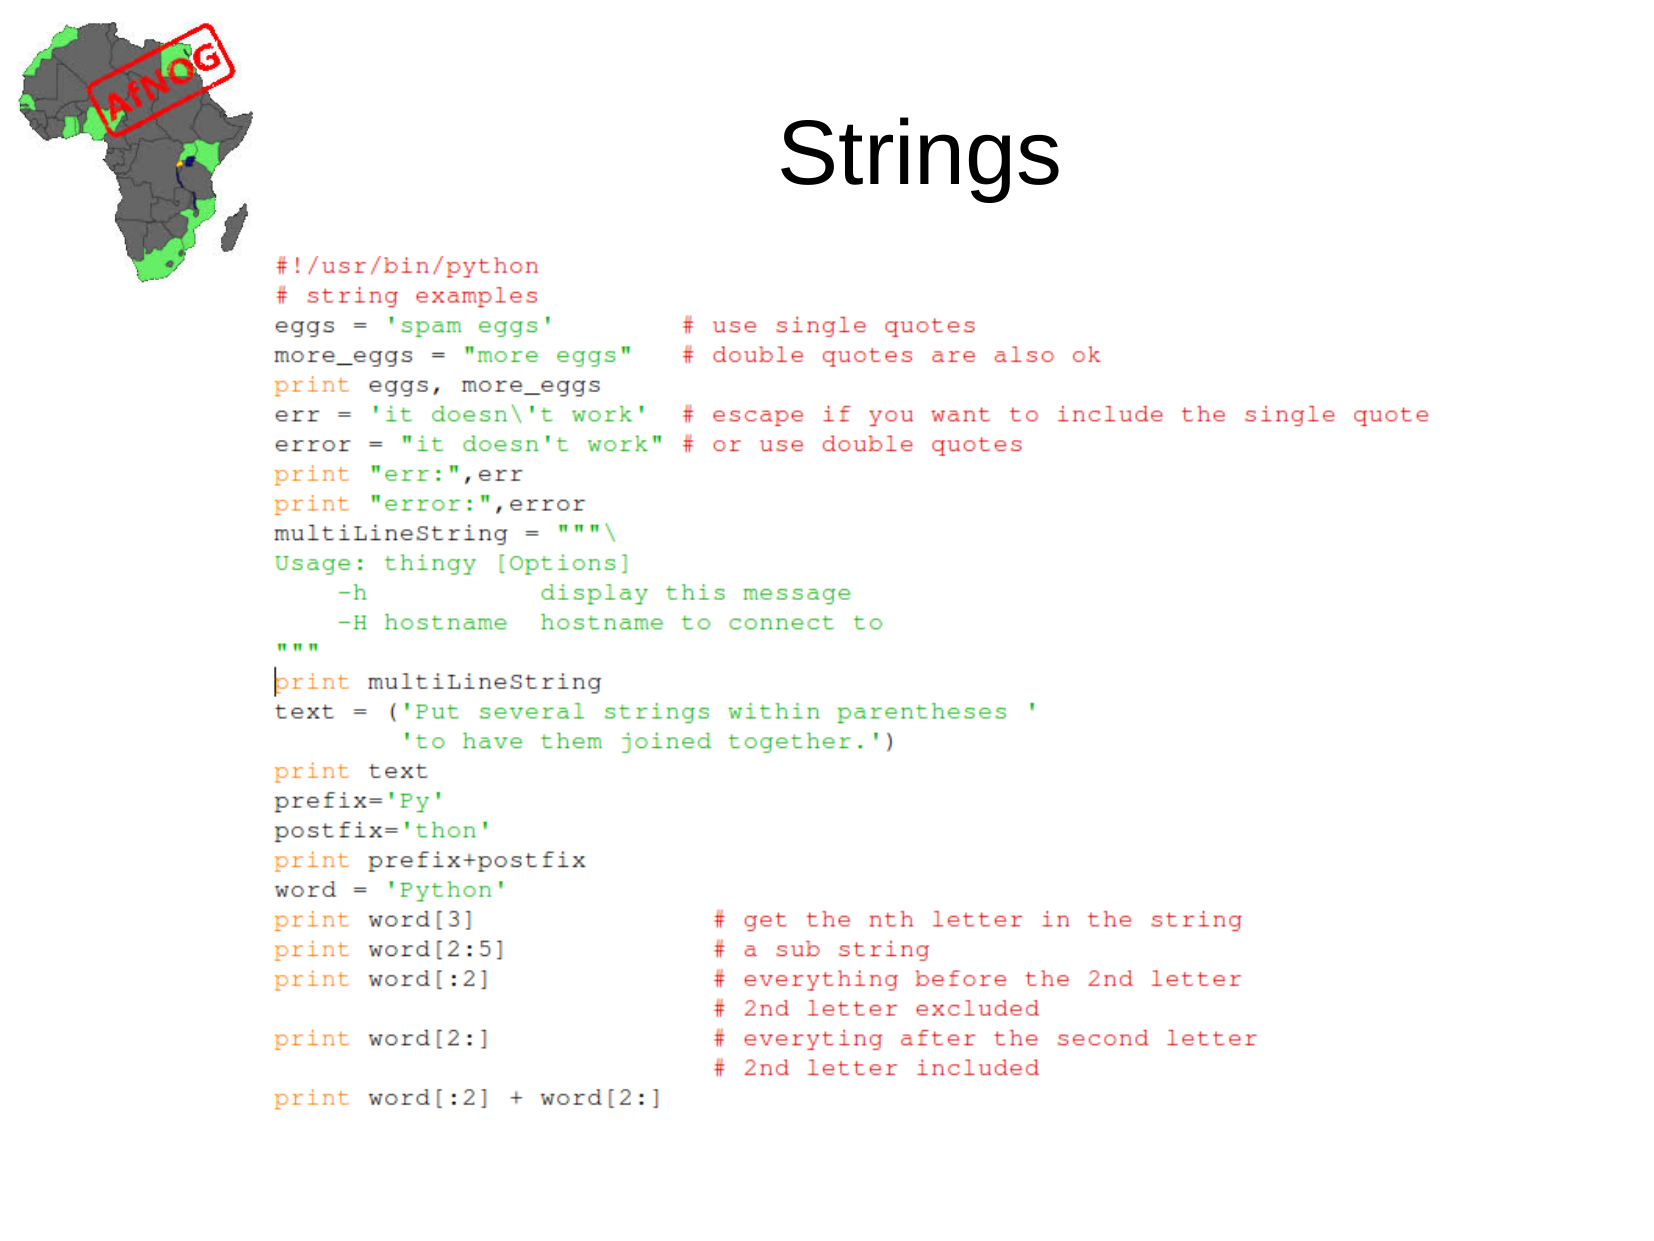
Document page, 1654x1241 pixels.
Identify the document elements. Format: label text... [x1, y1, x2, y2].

title Strings [270, 49, 1571, 257]
picture [270, 256, 1439, 1127]
picture [9, 0, 259, 291]
